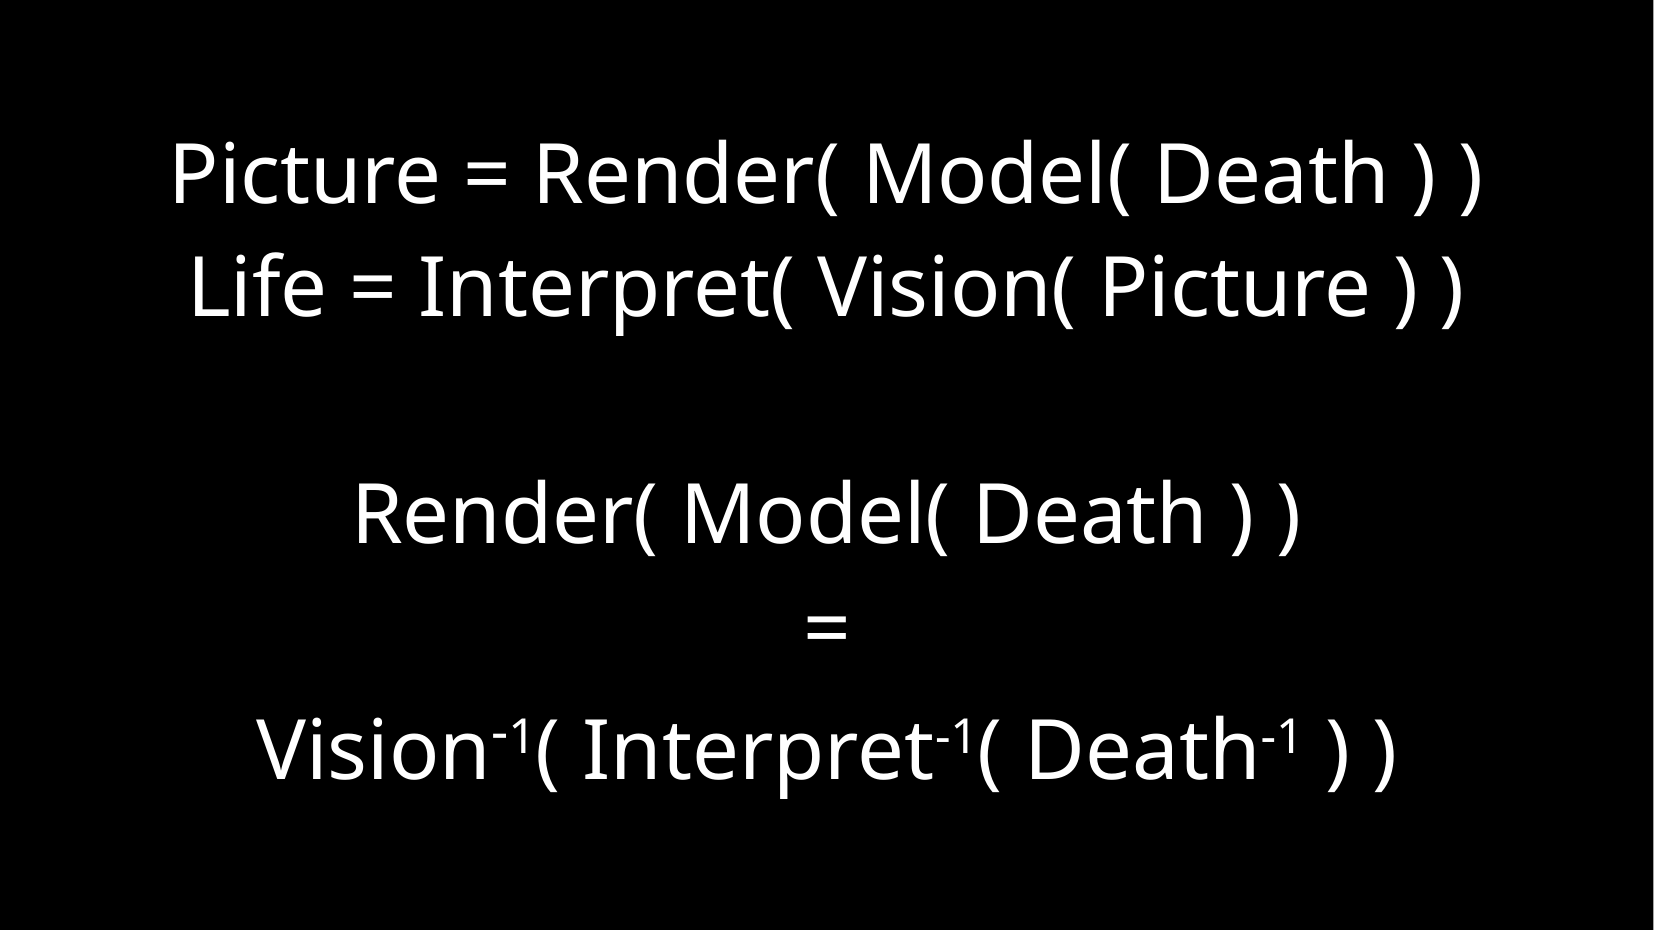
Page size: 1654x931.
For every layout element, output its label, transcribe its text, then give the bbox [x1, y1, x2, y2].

subtitle Picture = Render( Model( Death ) ) Life = Interpret( Vision( Picture ) ) Render( Model( Death ) ) = Vision-1( Interpret-1( Death-1 ) ) [82, 35, 1571, 886]
